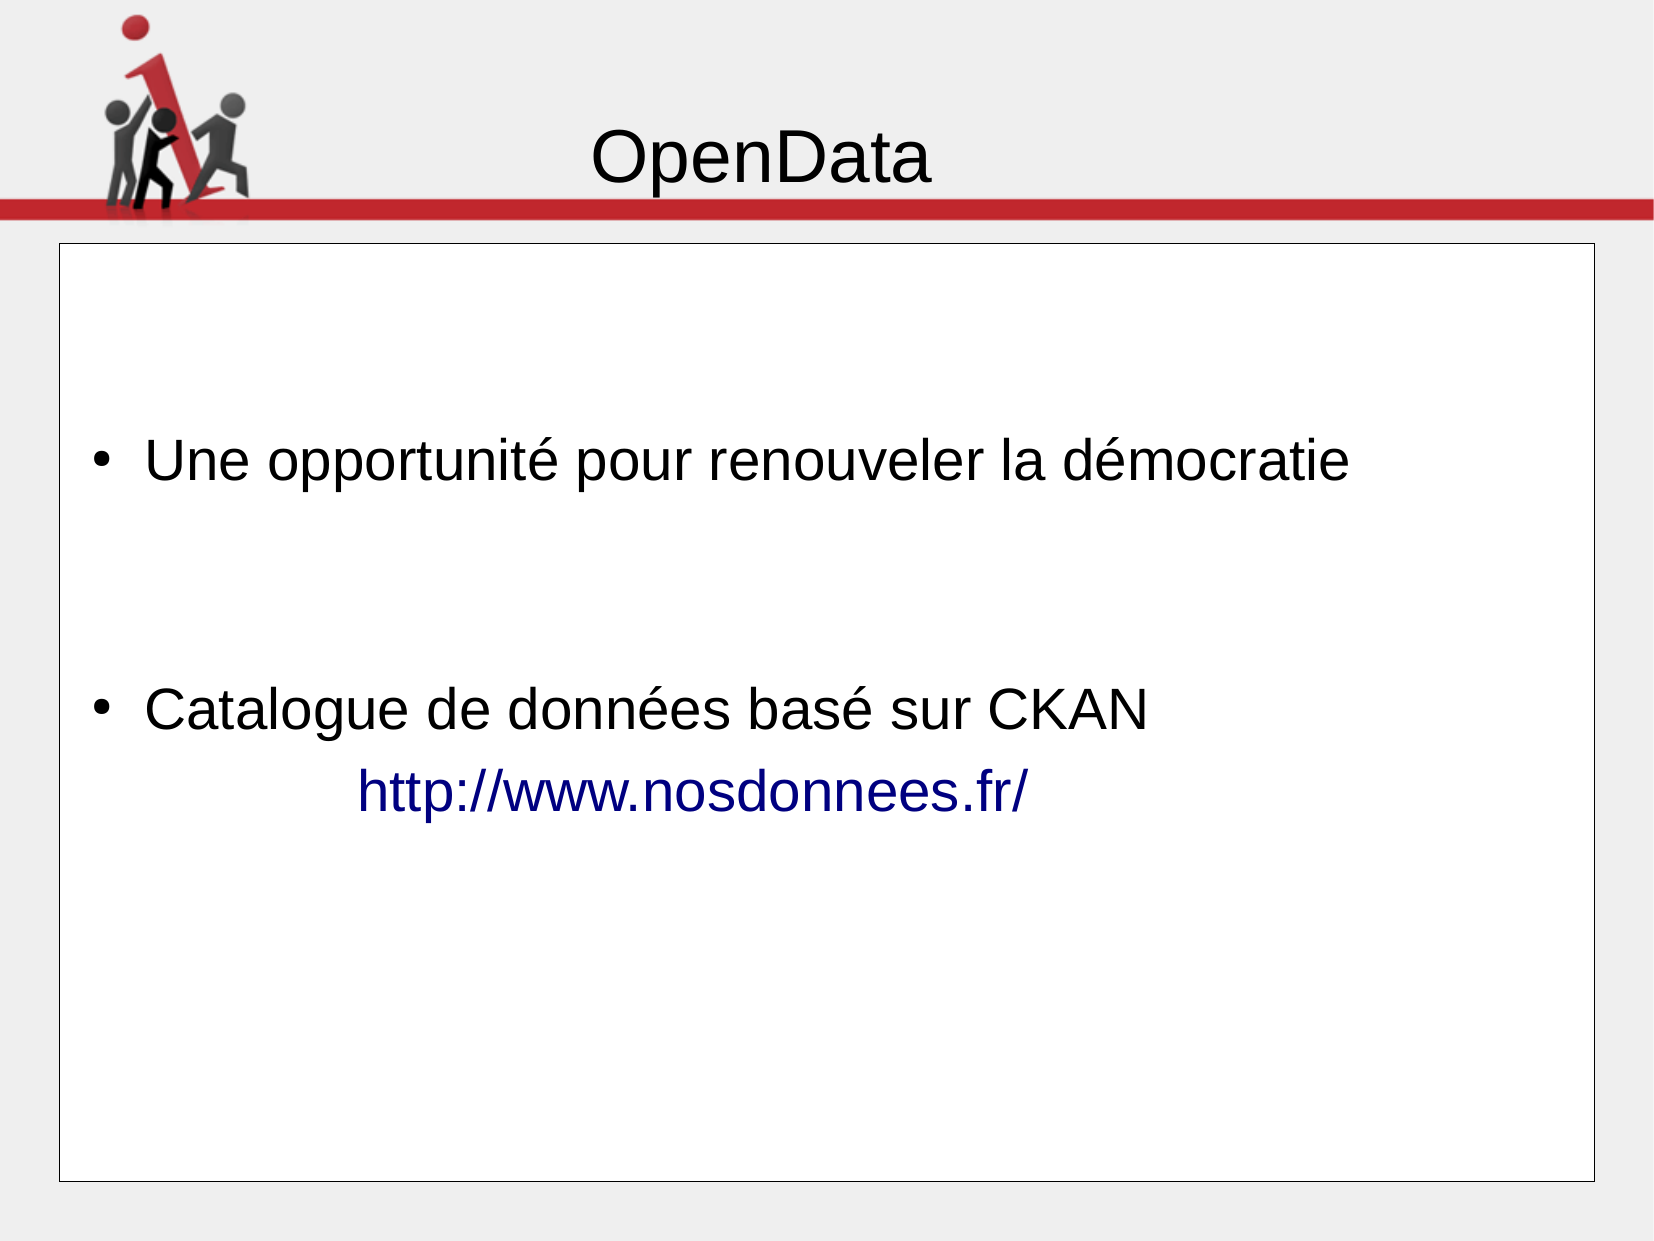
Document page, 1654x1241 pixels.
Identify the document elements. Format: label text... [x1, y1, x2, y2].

picture [0, 0, 1654, 1241]
list Une opportunité pour renouveler la démocratie Catalogue de données basé sur CKAN http://www.nosdonnees.fr/ [59, 243, 1595, 1182]
text_box OpenData [472, 95, 1388, 237]
